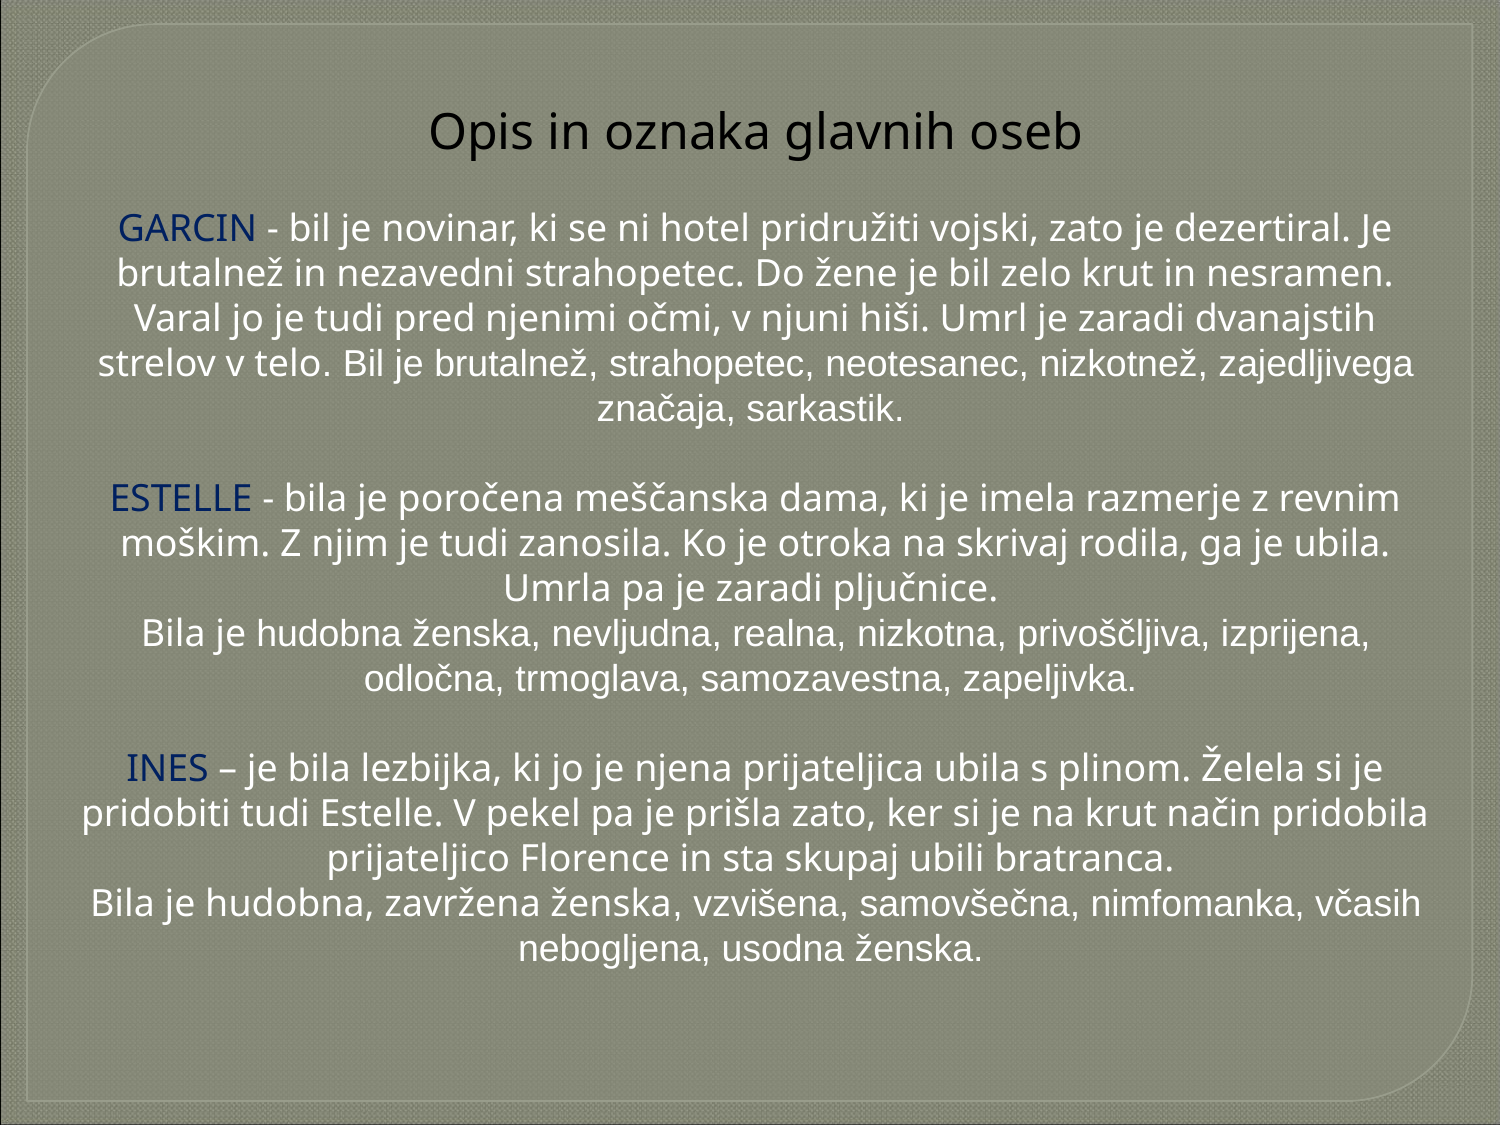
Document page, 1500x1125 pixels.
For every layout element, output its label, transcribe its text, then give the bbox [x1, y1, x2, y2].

picture [0, 0, 1500, 1125]
text_box Opis in oznaka glavnih oseb GARCIN - bil je novinar, ki se ni hotel pridružiti vojski, zato je dezertiral. Je brutalnež in nezavedni strahopetec. Do žene je bil zelo krut in nesramen. Varal jo je tudi pred njenimi očmi, v njuni hiši. Umrl je zaradi dvanajstih strelov v telo. Bil je brutalnež, strahopetec, neotesanec, nizkotnež, zajedljivega značaja, sarkastik. ESTELLE - bila je poročena meščanska dama, ki je imela razmerje z revnim moškim. Z njim je tudi zanosila. Ko je otroka na skrivaj rodila, ga je ubila. Umrla pa je zaradi pljučnice. Bila je hudobna ženska, nevljudna, realna, nizkotna, privoščljiva, izprijena, odločna, trmoglava, samozavestna, zapeljivka. INES – je bila lezbijka, ki jo je njena prijateljica ubila s plinom. Želela si je pridobiti tudi Estelle. V pekel pa je prišla zato, ker si je na krut način pridobila prijateljico Florence in sta skupaj ubili bratranca. Bila je hudobna, zavržena ženska, vzvišena, samovšečna, nimfomanka, včasih nebogljena, usodna ženska. [58, 46, 1453, 1067]
